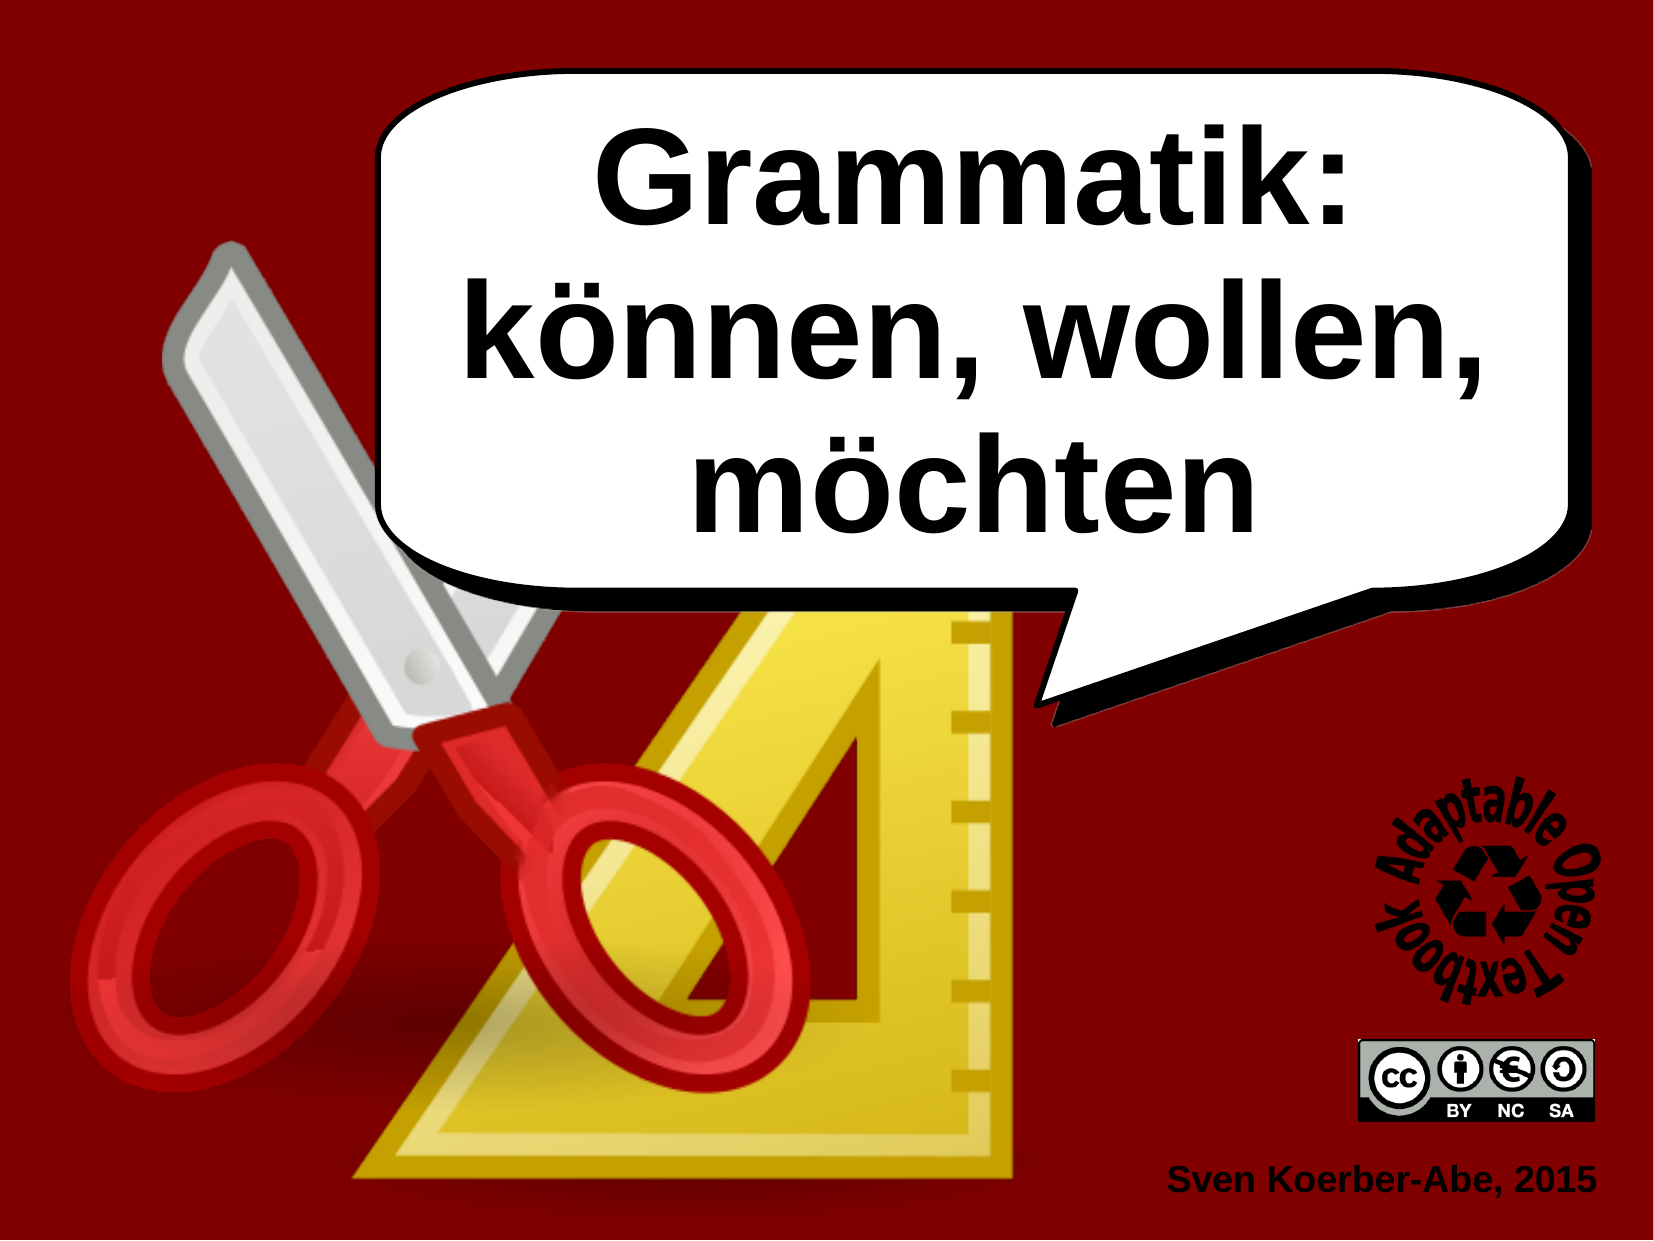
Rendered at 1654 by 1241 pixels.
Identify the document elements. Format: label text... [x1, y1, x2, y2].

picture [1370, 773, 1607, 1010]
text_box Grammatik: können, wollen, möchten [377, 70, 1571, 706]
picture [5, 171, 1081, 1241]
picture [1358, 1039, 1595, 1123]
text_box Sven Koerber-Abe, 2015 [1104, 1151, 1613, 1211]
